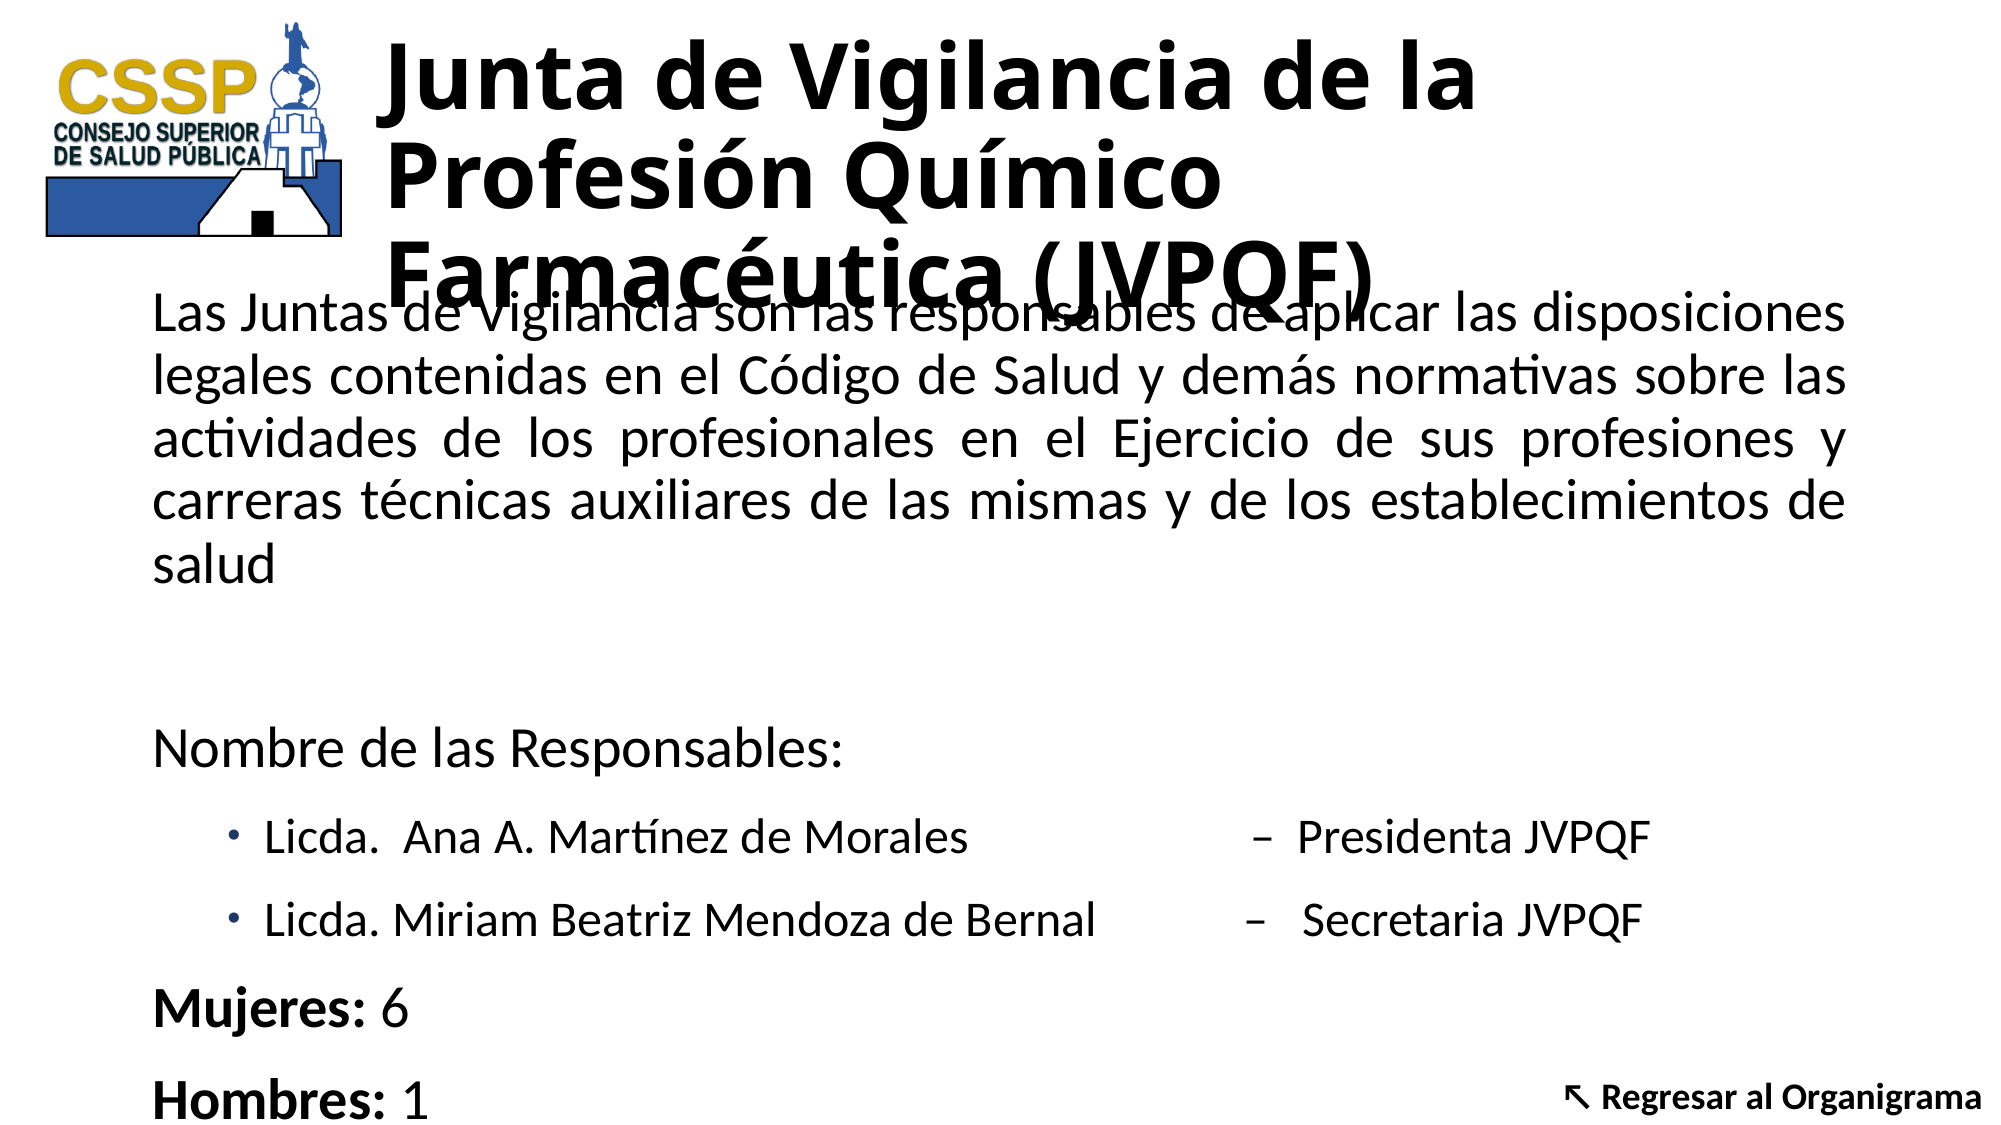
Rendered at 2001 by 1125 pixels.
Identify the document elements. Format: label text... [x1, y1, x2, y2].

text_box ↖ Regresar al Organigrama [1546, 1064, 1999, 1125]
picture [44, 22, 342, 237]
list Las Juntas de Vigilancia son las responsables de aplicar las disposiciones legales contenidas en el Código de Salud y demás normativas sobre las actividades de los profesionales en el Ejercicio de sus profesiones y carreras técnicas auxiliares de las mismas y de los establecimientos de salud Nombre de las Responsables: Licda. Ana A. Martínez de Morales – Presidenta JVPQF Licda. Miriam Beatriz Mendoza de Bernal – Secretaria JVPQF Mujeres: 6 Hombres: 1 Total de empleados: 7 [137, 273, 1863, 1066]
title Junta de Vigilancia de la Profesión Químico Farmacéutica (JVPQF) [368, 22, 1863, 241]
